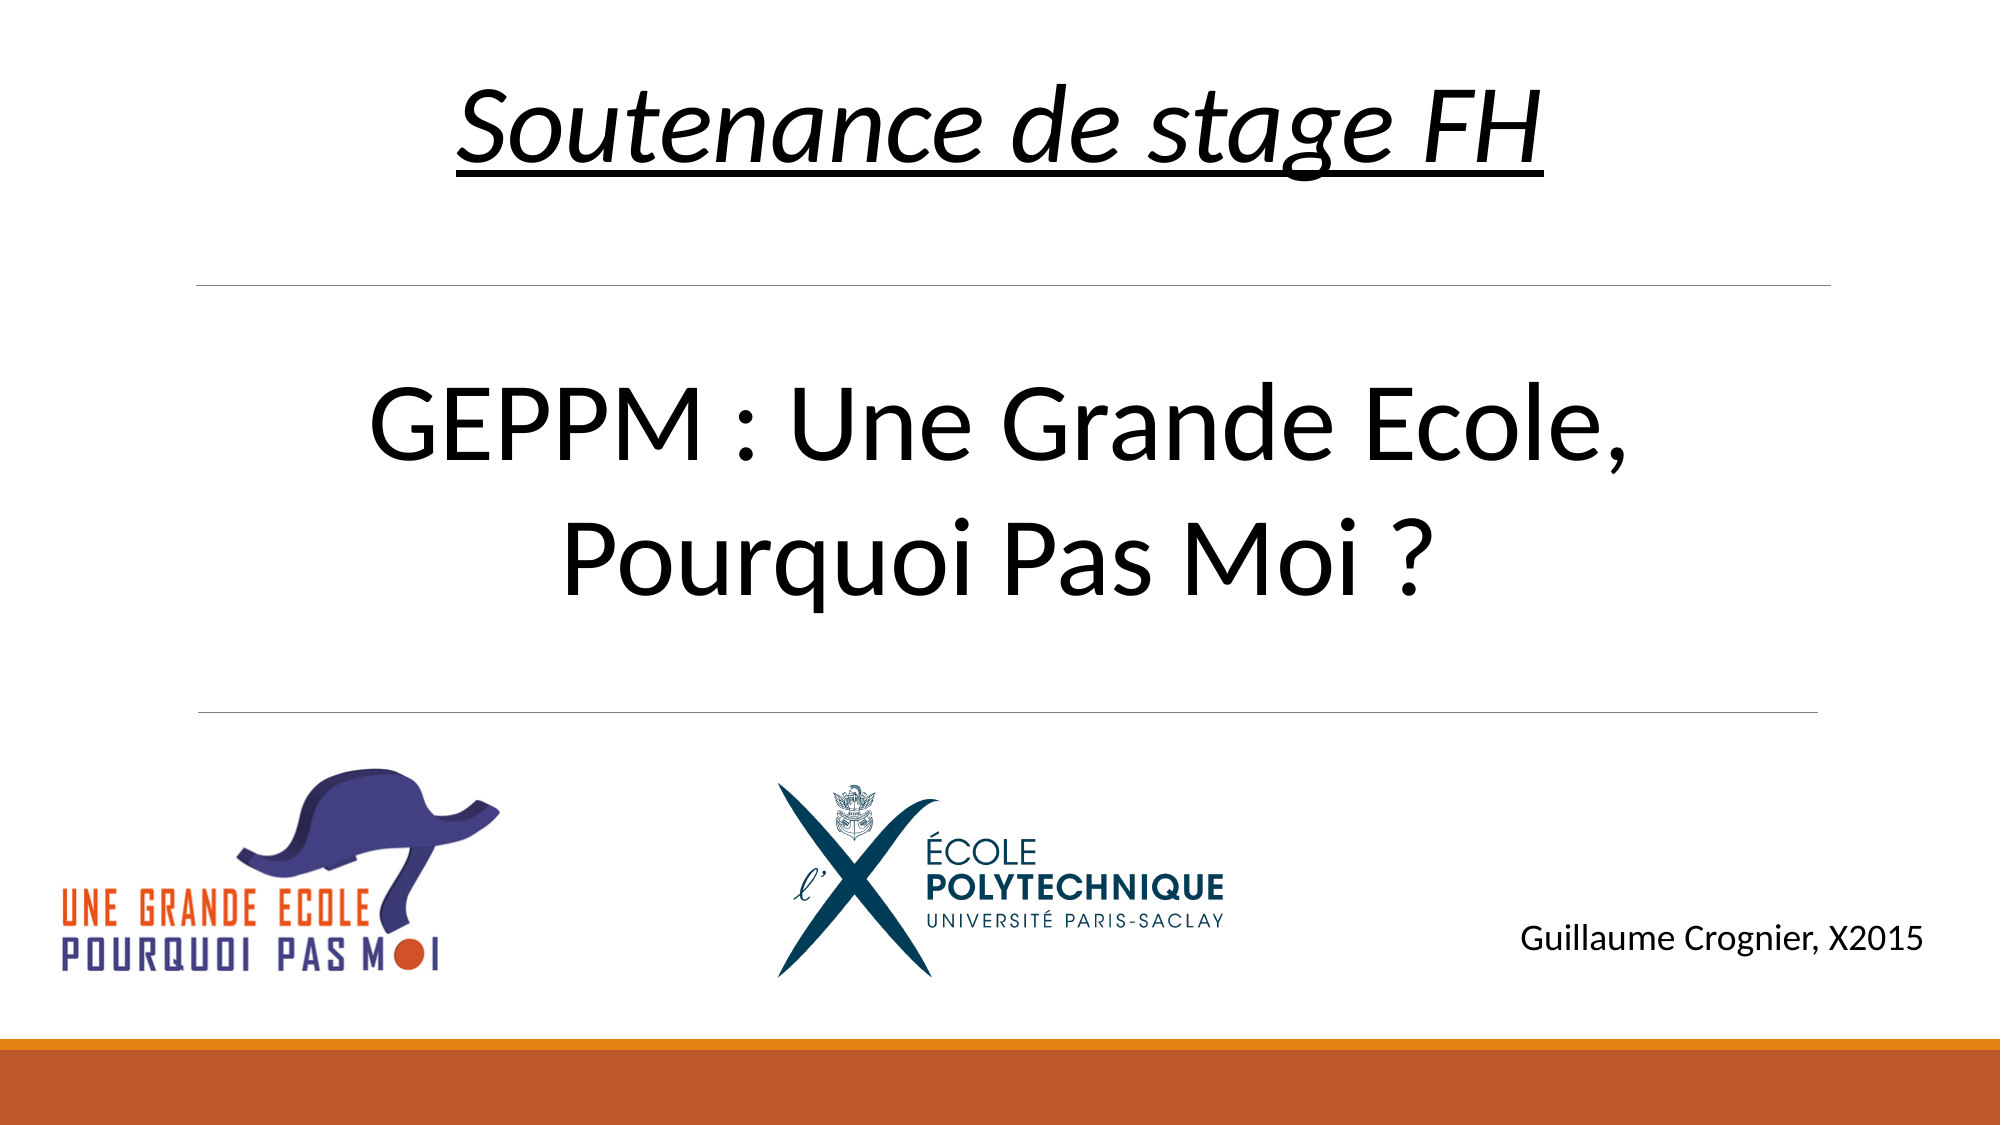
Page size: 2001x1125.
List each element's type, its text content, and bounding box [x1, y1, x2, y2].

picture [741, 732, 1259, 1028]
text_box Soutenance de stage FH [433, 70, 1567, 223]
text_box GEPPM : Une Grande Ecole, Pourquoi Pas Moi ? [353, 340, 1647, 626]
text_box Guillaume Crognier, X2015 [1505, 905, 1961, 1011]
picture [47, 767, 515, 987]
